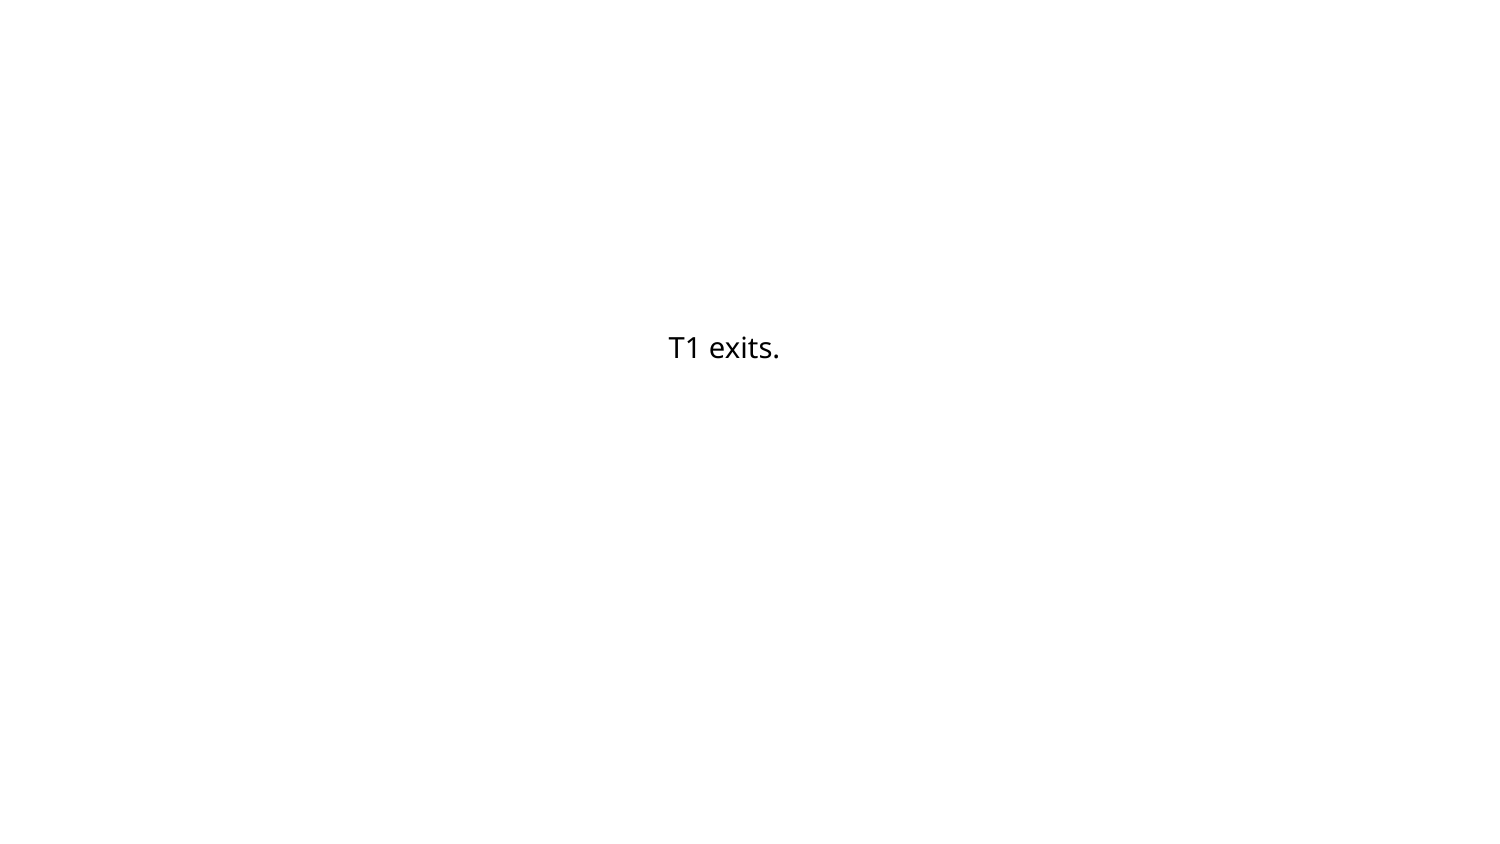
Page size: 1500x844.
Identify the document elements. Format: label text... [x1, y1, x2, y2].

text_box T1 exits. [0, 196, 1449, 498]
